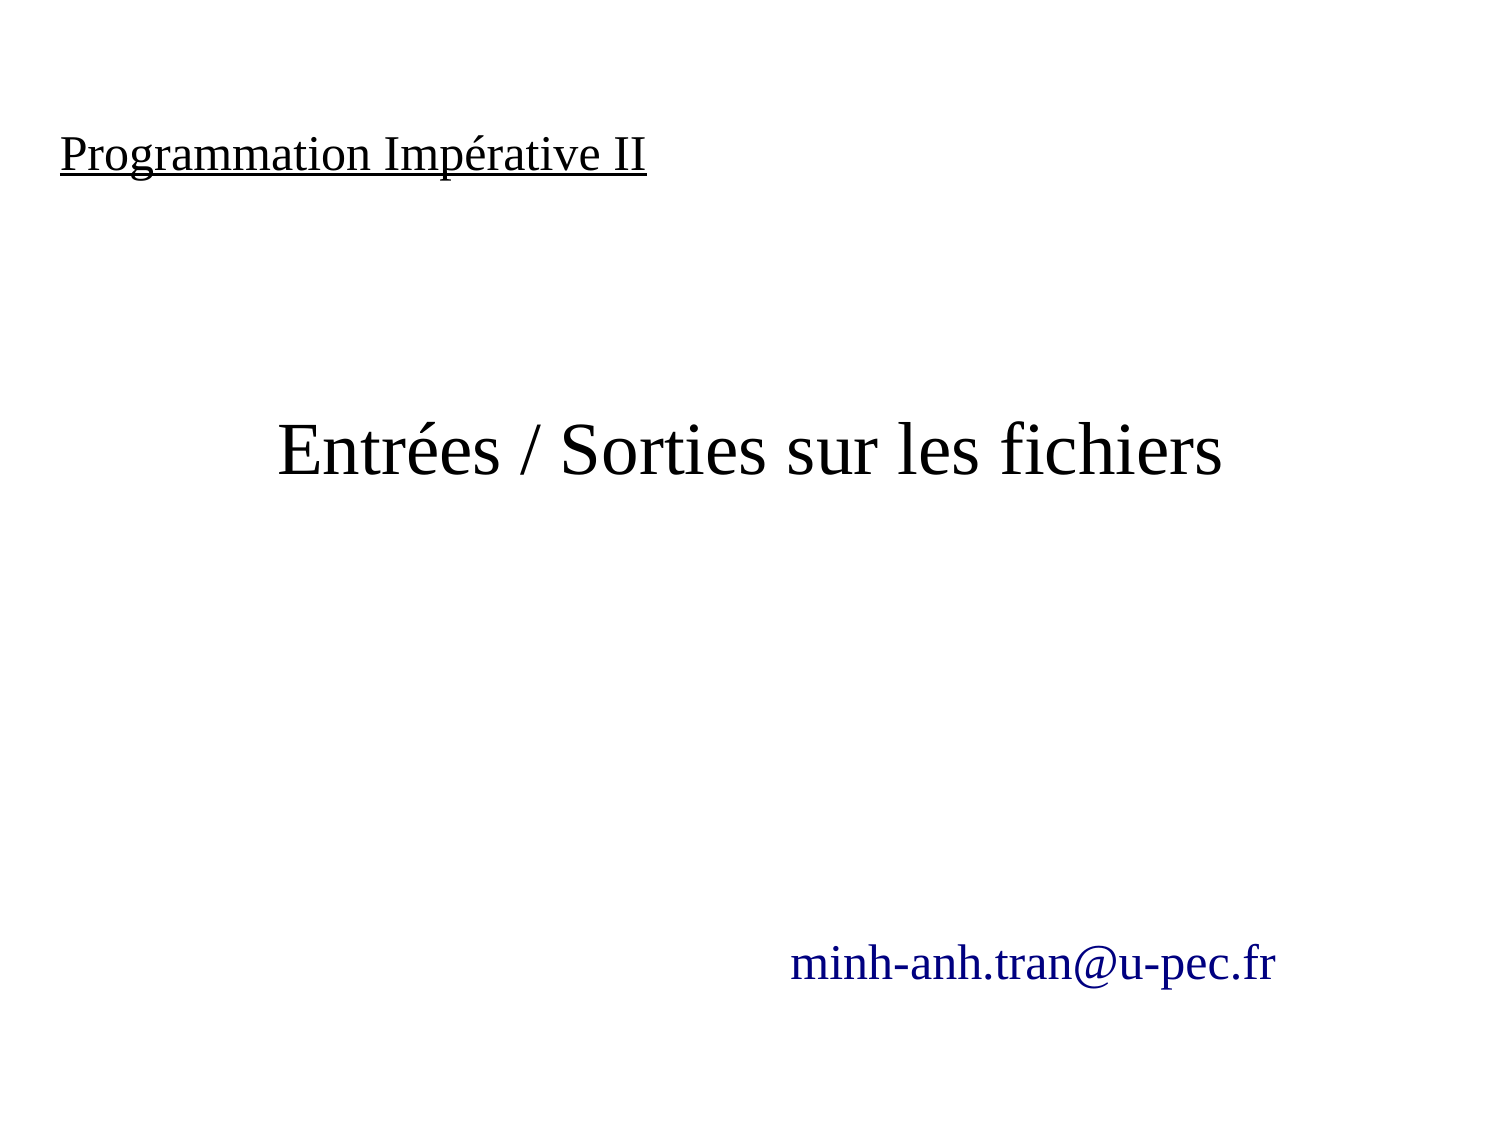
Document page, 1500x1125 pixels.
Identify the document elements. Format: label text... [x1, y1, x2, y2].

text_box Programmation Impérative II [45, 112, 721, 188]
text_box Entrées / Sorties sur les fichiers [262, 392, 1276, 498]
text_box minh-anh.tran@u-pec.fr [775, 921, 1451, 997]
